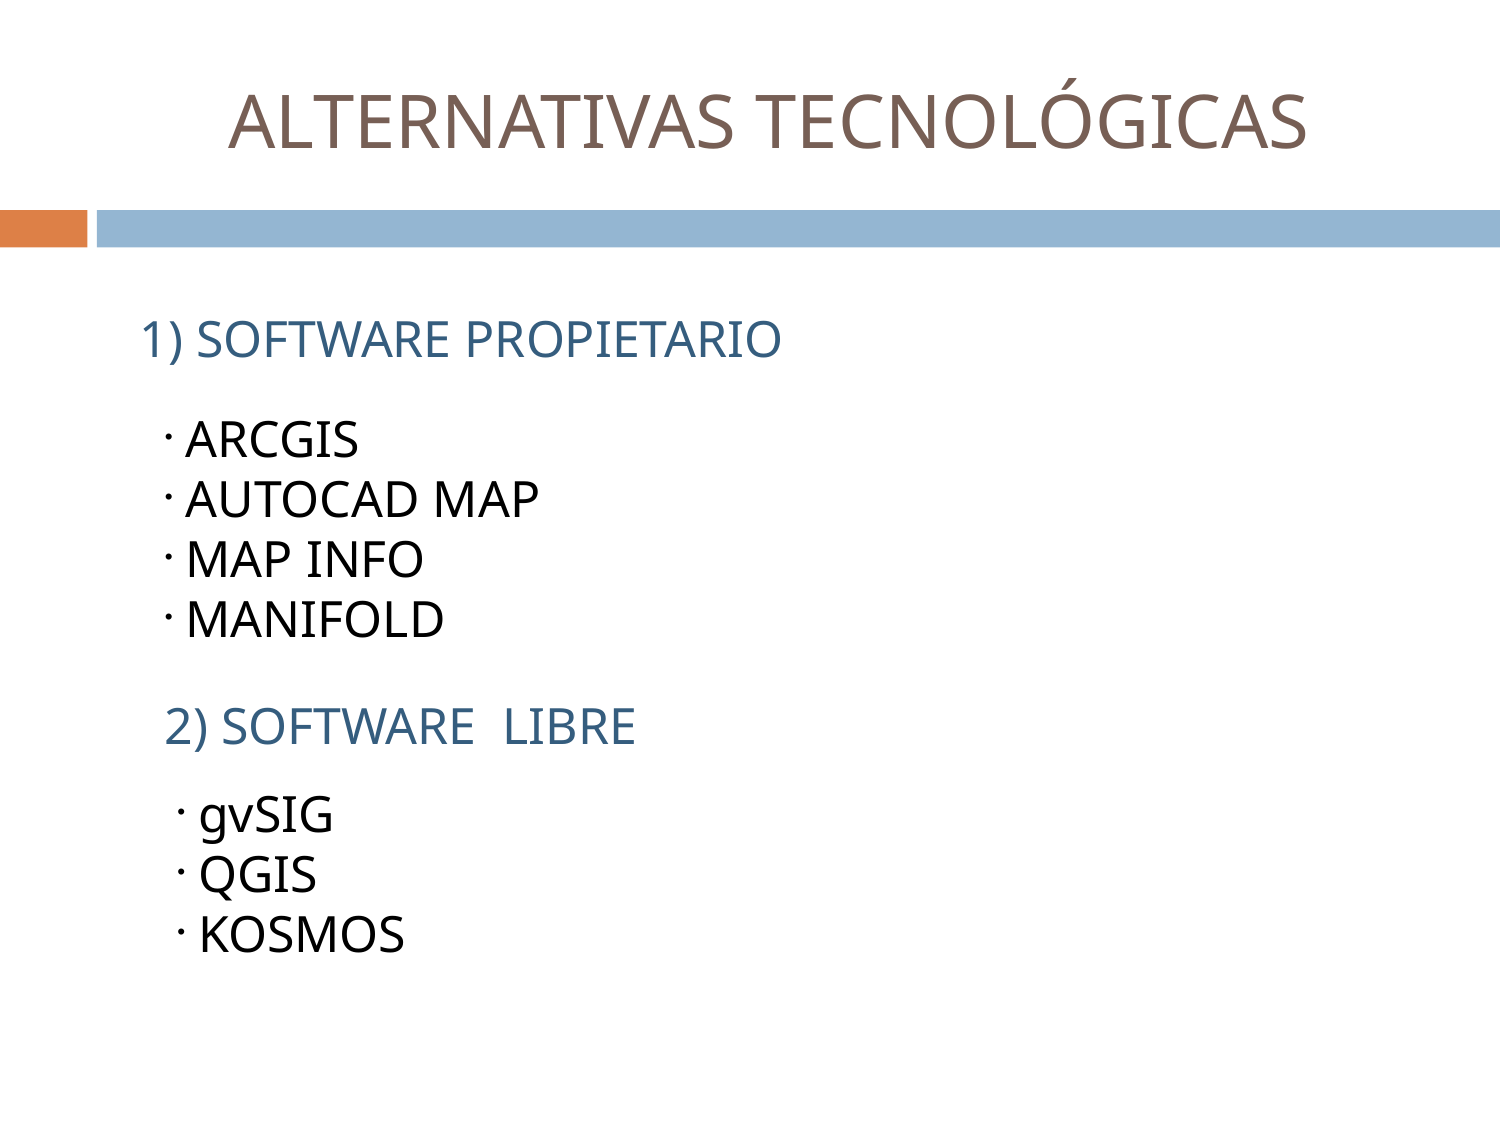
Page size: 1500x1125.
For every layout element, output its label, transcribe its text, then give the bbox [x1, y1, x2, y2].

text_box 1) SOFTWARE PROPIETARIO [125, 299, 838, 375]
text_box 2) SOFTWARE LIBRE [149, 687, 688, 763]
text_box ARCGIS AUTOCAD MAP MAP INFO MANIFOLD [150, 399, 1163, 655]
title ALTERNATIVAS TECNOLÓGICAS [100, 37, 1438, 200]
text_box gvSIG QGIS KOSMOS [162, 774, 1175, 1030]
